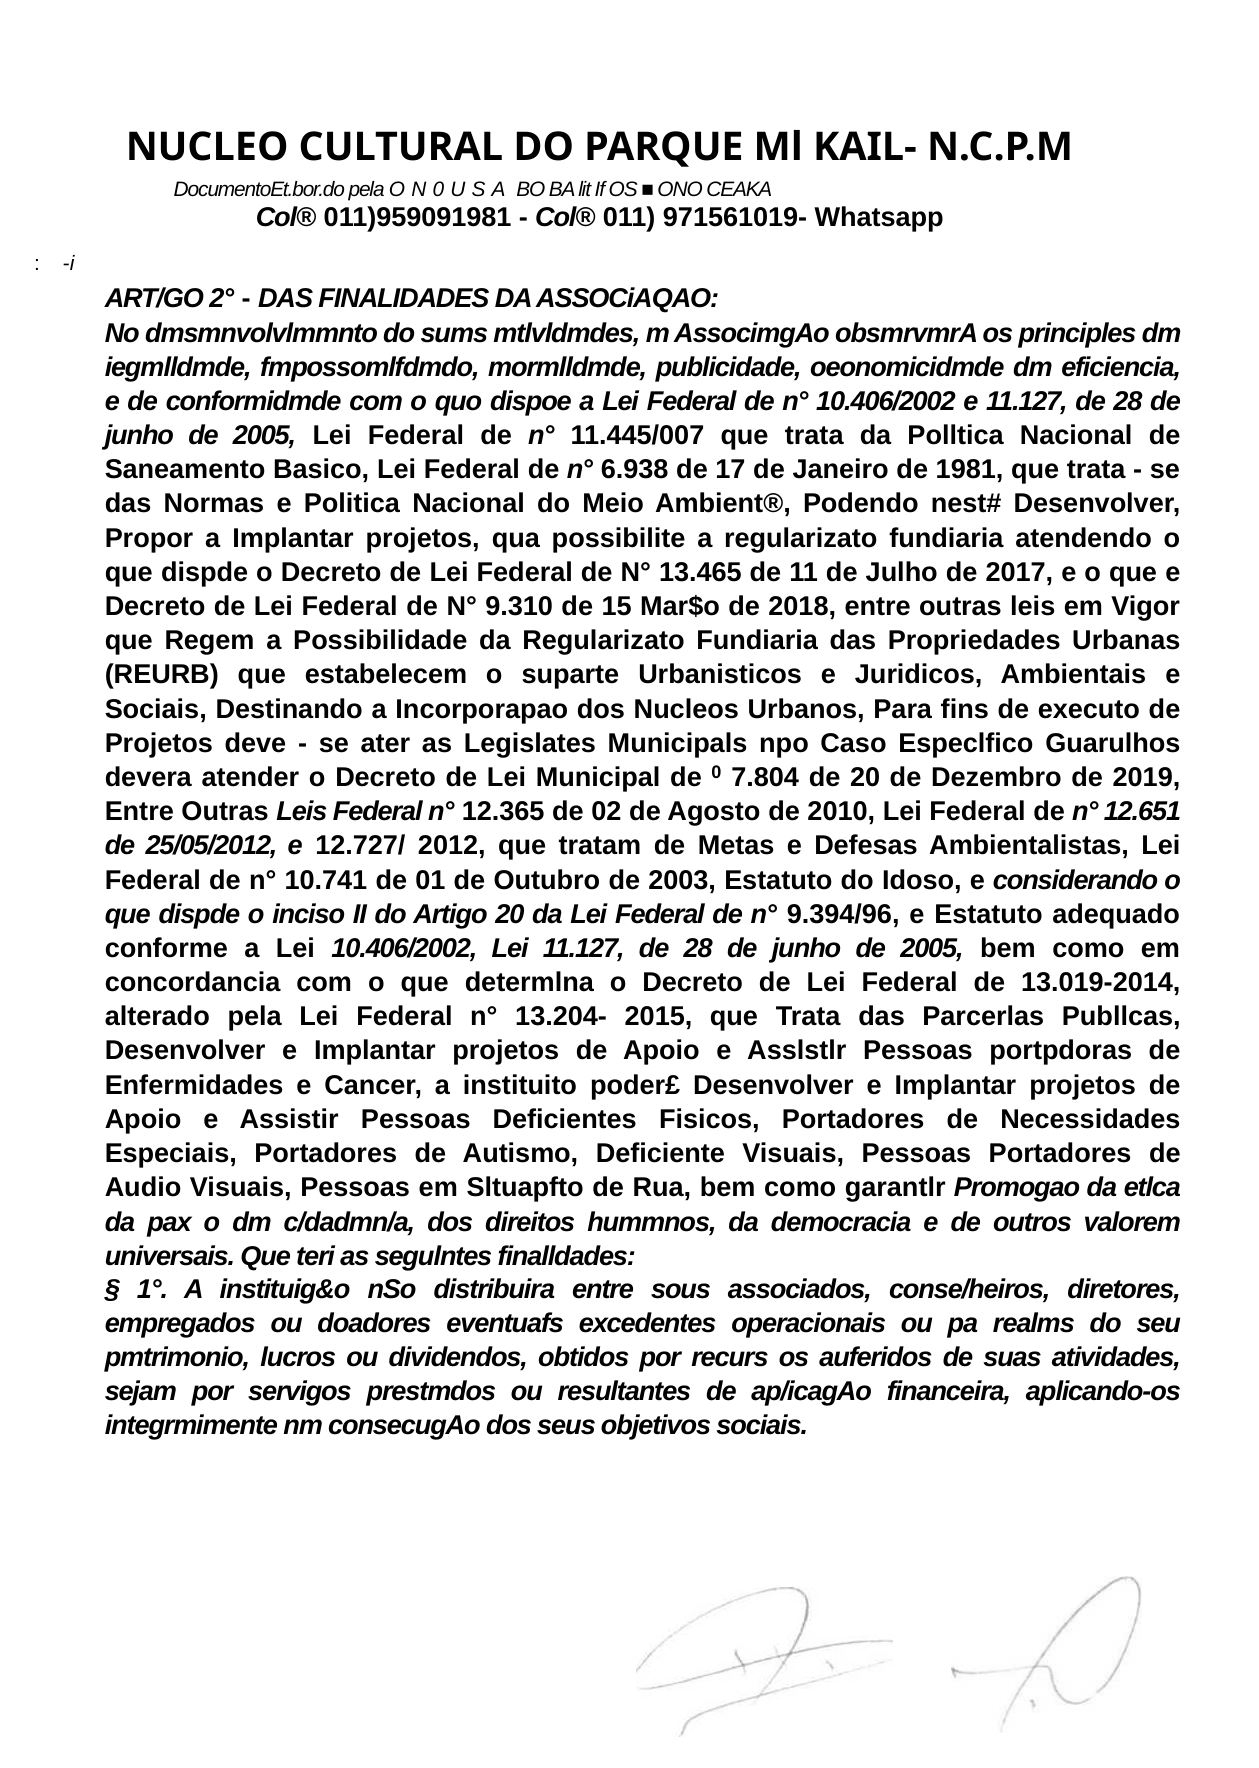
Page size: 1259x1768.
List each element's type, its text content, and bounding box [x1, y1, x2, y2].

picture [636, 1587, 893, 1738]
text_box NUCLEO CULTURAL DO PARQUE Ml KAIL- N.C.P.M DocumentoEt.bor.do pela ON0USA BO BA lit If OS ■ ONO CEAKA Col® 011)959091981 - Col® 011) 971561019- Whatsapp : -i ART/GO 2° - DAS FINALIDADES DA ASSOCiAQAO: No dmsmnvolvlmmnto do sums mtlvldmdes, m AssocimgAo obsmrvmrA os principles dm iegmlldmde, fmpossomlfdmdo, mormlldmde, publicidade, oeonomicidmde dm eficiencia, e de conformidmde com o quo dispoe a Lei Federal de n° 10.406/2002 e 11.127, de 28 de junho de 2005, Lei Federal de n° 11.445/007 que trata da Polltica Nacional de Saneamento Basico, Lei Federal de n° 6.938 de 17 de Janeiro de 1981, que trata - se das Normas e Politica Nacional do Meio Ambient®, Podendo nest# Desenvolver, Propor a Implantar projetos, qua possibilite a regularizato fundiaria atendendo o que dispde o Decreto de Lei Federal de N° 13.465 de 11 de Julho de 2017, e o que e Decreto de Lei Federal de N° 9.310 de 15 Mar$o de 2018, entre outras leis em Vigor que Regem a Possibilidade da Regularizato Fundiaria das Propriedades Urbanas (REURB) que estabelecem o suparte Urbanisticos e Juridicos, Ambientais e Sociais, Destinando a Incorporapao dos Nucleos Urbanos, Para fins de executo de Projetos deve - se ater as Legislates Municipals npo Caso Especlfico Guarulhos devera atender o Decreto de Lei Municipal de 0 7.804 de 20 de Dezembro de 2019, Entre Outras Leis Federal n° 12.365 de 02 de Agosto de 2010, Lei Federal de n° 12.651 de 25/05/2012, e 12.727/ 2012, que tratam de Metas e Defesas Ambientalistas, Lei Federal de n° 10.741 de 01 de Outubro de 2003, Estatuto do Idoso, e considerando o que dispde o inciso II do Artigo 20 da Lei Federal de n° 9.394/96, e Estatuto adequado conforme a Lei 10.406/2002, Lei 11.127, de 28 de junho de 2005, bem como em concordancia com o que determlna o Decreto de Lei Federal de 13.019-2014, alterado pela Lei Federal n° 13.204- 2015, que Trata das Parcerlas Publlcas, Desenvolver e Implantar projetos de Apoio e Asslstlr Pessoas portpdoras de Enfermidades e Cancer, a instituito poder£ Desenvolver e Implantar projetos de Apoio e Assistir Pessoas Deficientes Fisicos, Portadores de Necessidades Especiais, Portadores de Autismo, Deficiente Visuais, Pessoas Portadores de Audio Visuais, Pessoas em Sltuapfto de Rua, bem como garantlr Promogao da etlca da pax o dm c/dadmn/a, dos direitos hummnos, da democracia e de outros valorem universais. Que teri as segulntes finalldades: § 1°. A instituig&o nSo distribuira entre sous associados, conse/heiros, diretores, empregados ou doadores eventuafs excedentes operacionais ou pa realms do seu pmtrimonio, lucros ou dividendos, obtidos por recurs os auferidos de suas atividades, sejam por servigos prestmdos ou resultantes de ap/icagAo financeira, aplicando-os integrmimente nm consecugAo dos seus objetivos sociais. [34, 136, 1209, 1542]
picture [951, 1576, 1142, 1733]
